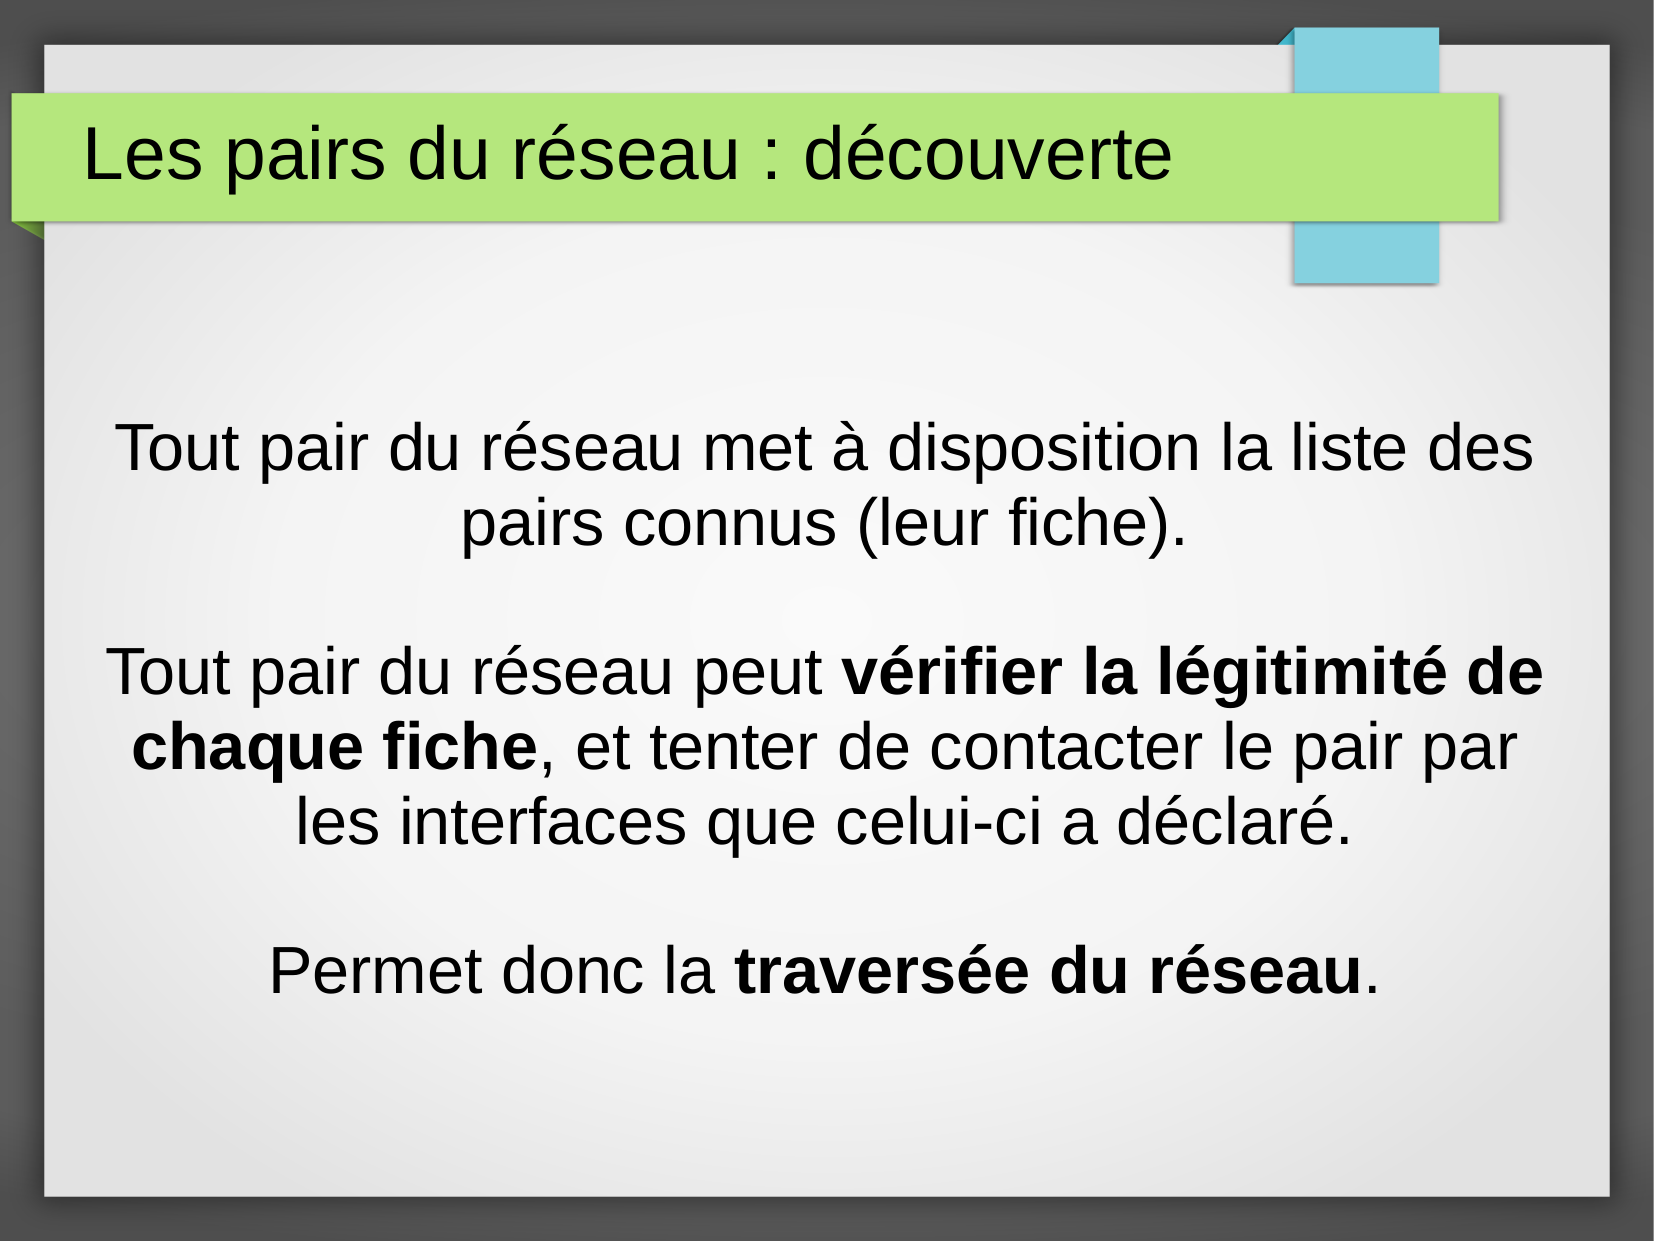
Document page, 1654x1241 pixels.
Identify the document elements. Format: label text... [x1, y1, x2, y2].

subtitle Tout pair du réseau met à disposition la liste des pairs connus (leur fiche). Tout pair du réseau peut vérifier la légitimité de chaque fiche, et tenter de contacter le pair par les interfaces que celui-ci a déclaré. Permet donc la traversée du réseau. [81, 349, 1570, 1069]
picture [0, 0, 1654, 1241]
title Les pairs du réseau : découverte [82, 94, 1501, 213]
